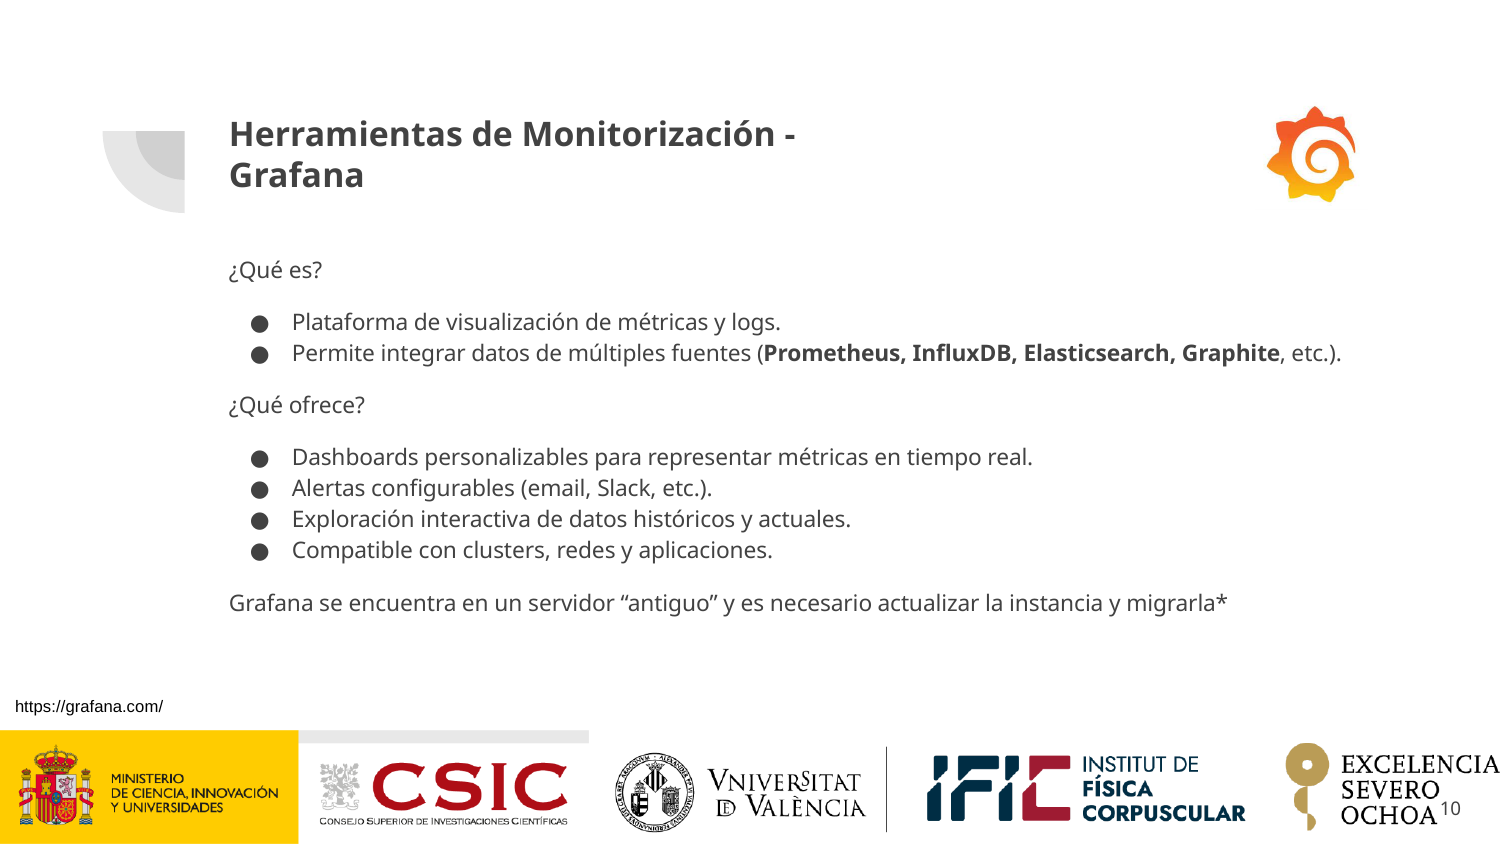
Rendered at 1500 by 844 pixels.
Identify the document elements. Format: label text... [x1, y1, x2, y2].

list ¿Qué es? Plataforma de visualización de métricas y logs. Permite integrar datos de múltiples fuentes (Prometheus, InfluxDB, Elasticsearch, Graphite, etc.). ¿Qué ofrece? Dashboards personalizables para representar métricas en tiempo real. Alertas configurables (email, Slack, etc.). Exploración interactiva de datos históricos y actuales. Compatible con clusters, redes y aplicaciones. Grafana se encuentra en un servidor “antiguo” y es necesario actualizar la instancia y migrarla* [213, 236, 1368, 654]
picture [0, 730, 1500, 844]
slide_number <number> [1386, 777, 1477, 842]
title Herramientas de Monitorización - Grafana [213, 98, 1255, 210]
picture [1255, 98, 1368, 210]
text_box https://grafana.com/ [0, 680, 493, 731]
